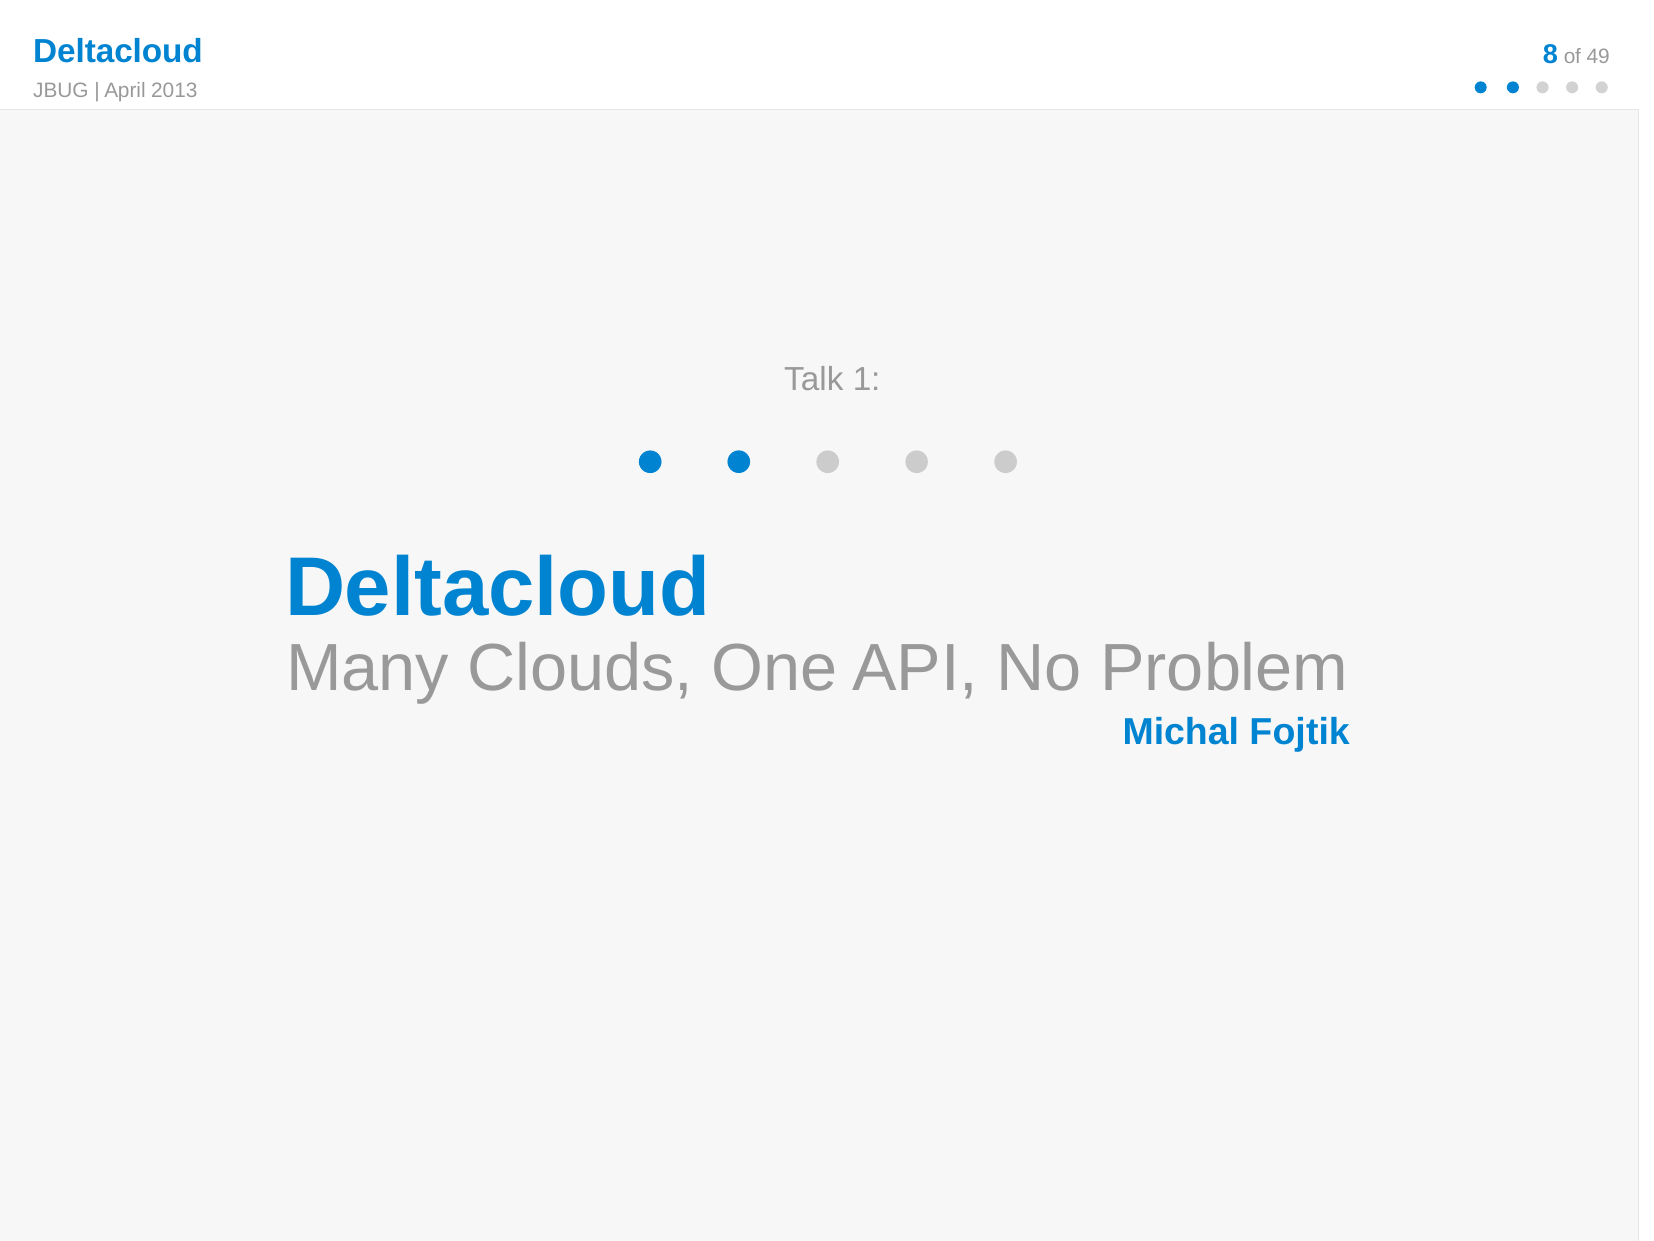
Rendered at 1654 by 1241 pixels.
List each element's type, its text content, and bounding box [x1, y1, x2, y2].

text_box [1474, 81, 1487, 94]
title JBUG | April 2013 [33, 75, 1090, 106]
title Michal Fojtik [675, 690, 1351, 775]
text_box [1595, 81, 1608, 94]
text_box [0, 109, 1639, 1241]
text_box [1536, 81, 1549, 94]
title Many Clouds, One API, No Problem [75, 630, 1561, 706]
title Deltacloud [33, 32, 223, 70]
title <number> of 49 [1489, 31, 1610, 78]
title Deltacloud [285, 540, 1328, 630]
text_box [1506, 81, 1520, 94]
text_box [1566, 81, 1579, 94]
title Talk 1: [645, 360, 1021, 398]
